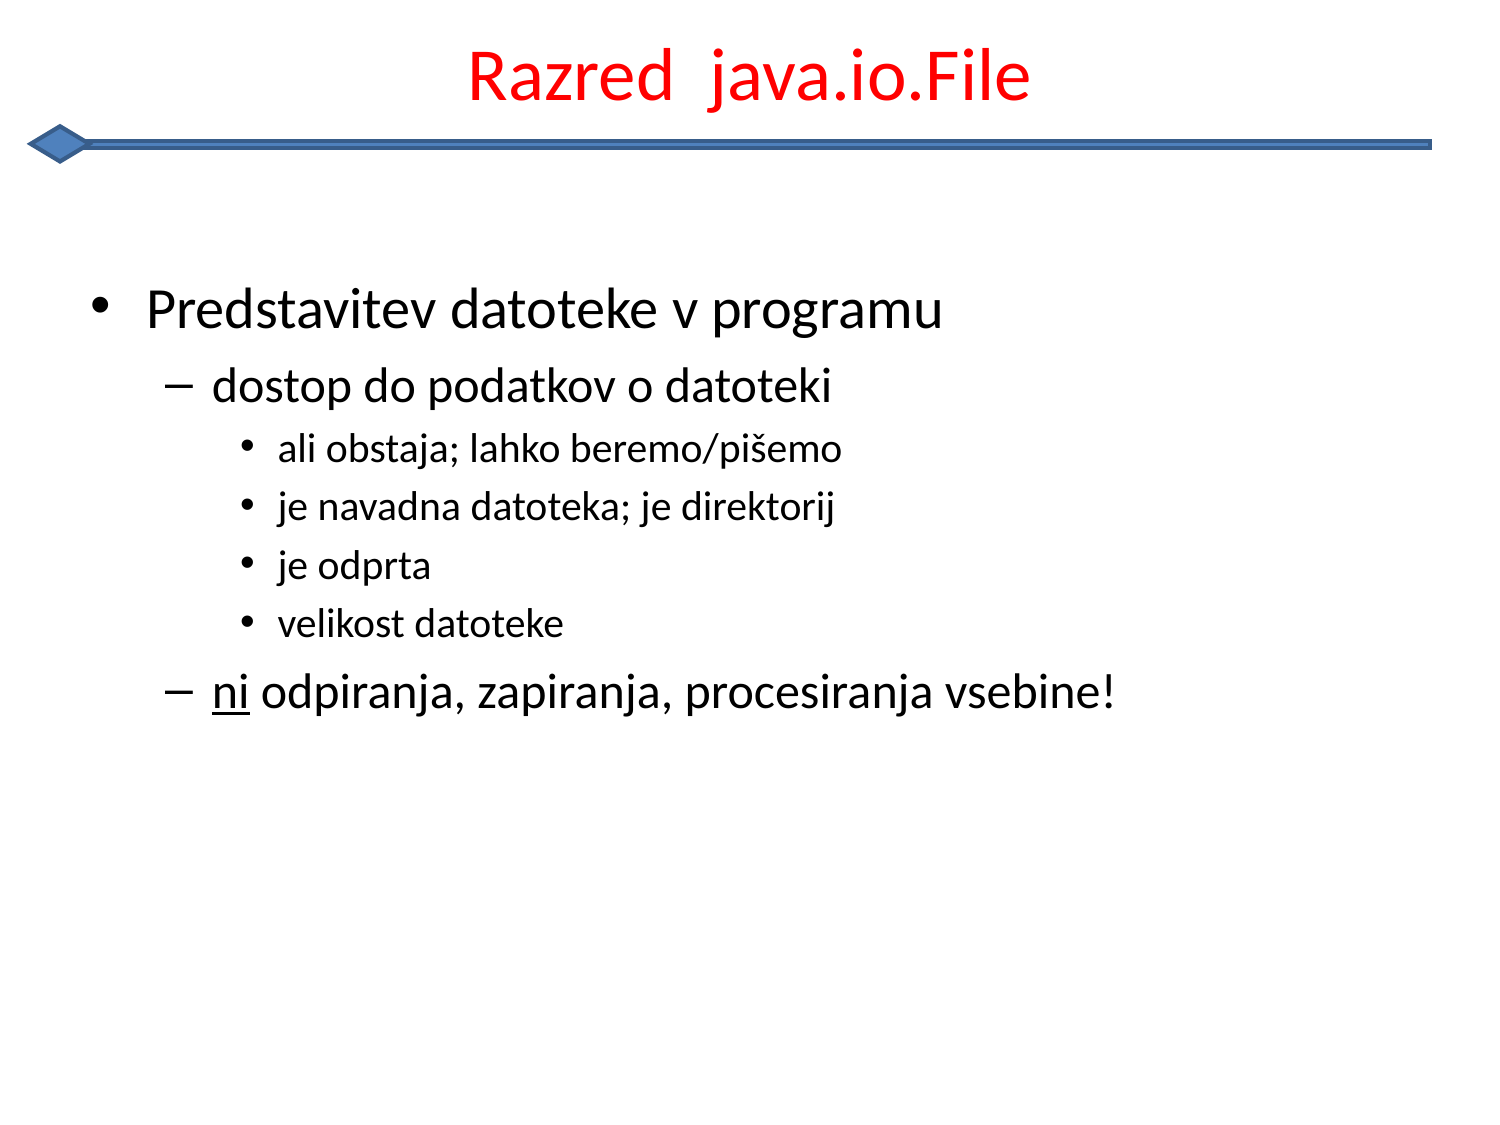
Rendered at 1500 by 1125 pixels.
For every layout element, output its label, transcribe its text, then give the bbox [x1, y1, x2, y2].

title Razred java.io.File [0, 0, 1500, 141]
list Predstavitev datoteke v programu dostop do podatkov o datoteki ali obstaja; lahko beremo/pišemo je navadna datoteka; je direktorij je odprta velikost datoteke ni odpiranja, zapiranja, procesiranja vsebine! [75, 262, 1426, 1076]
